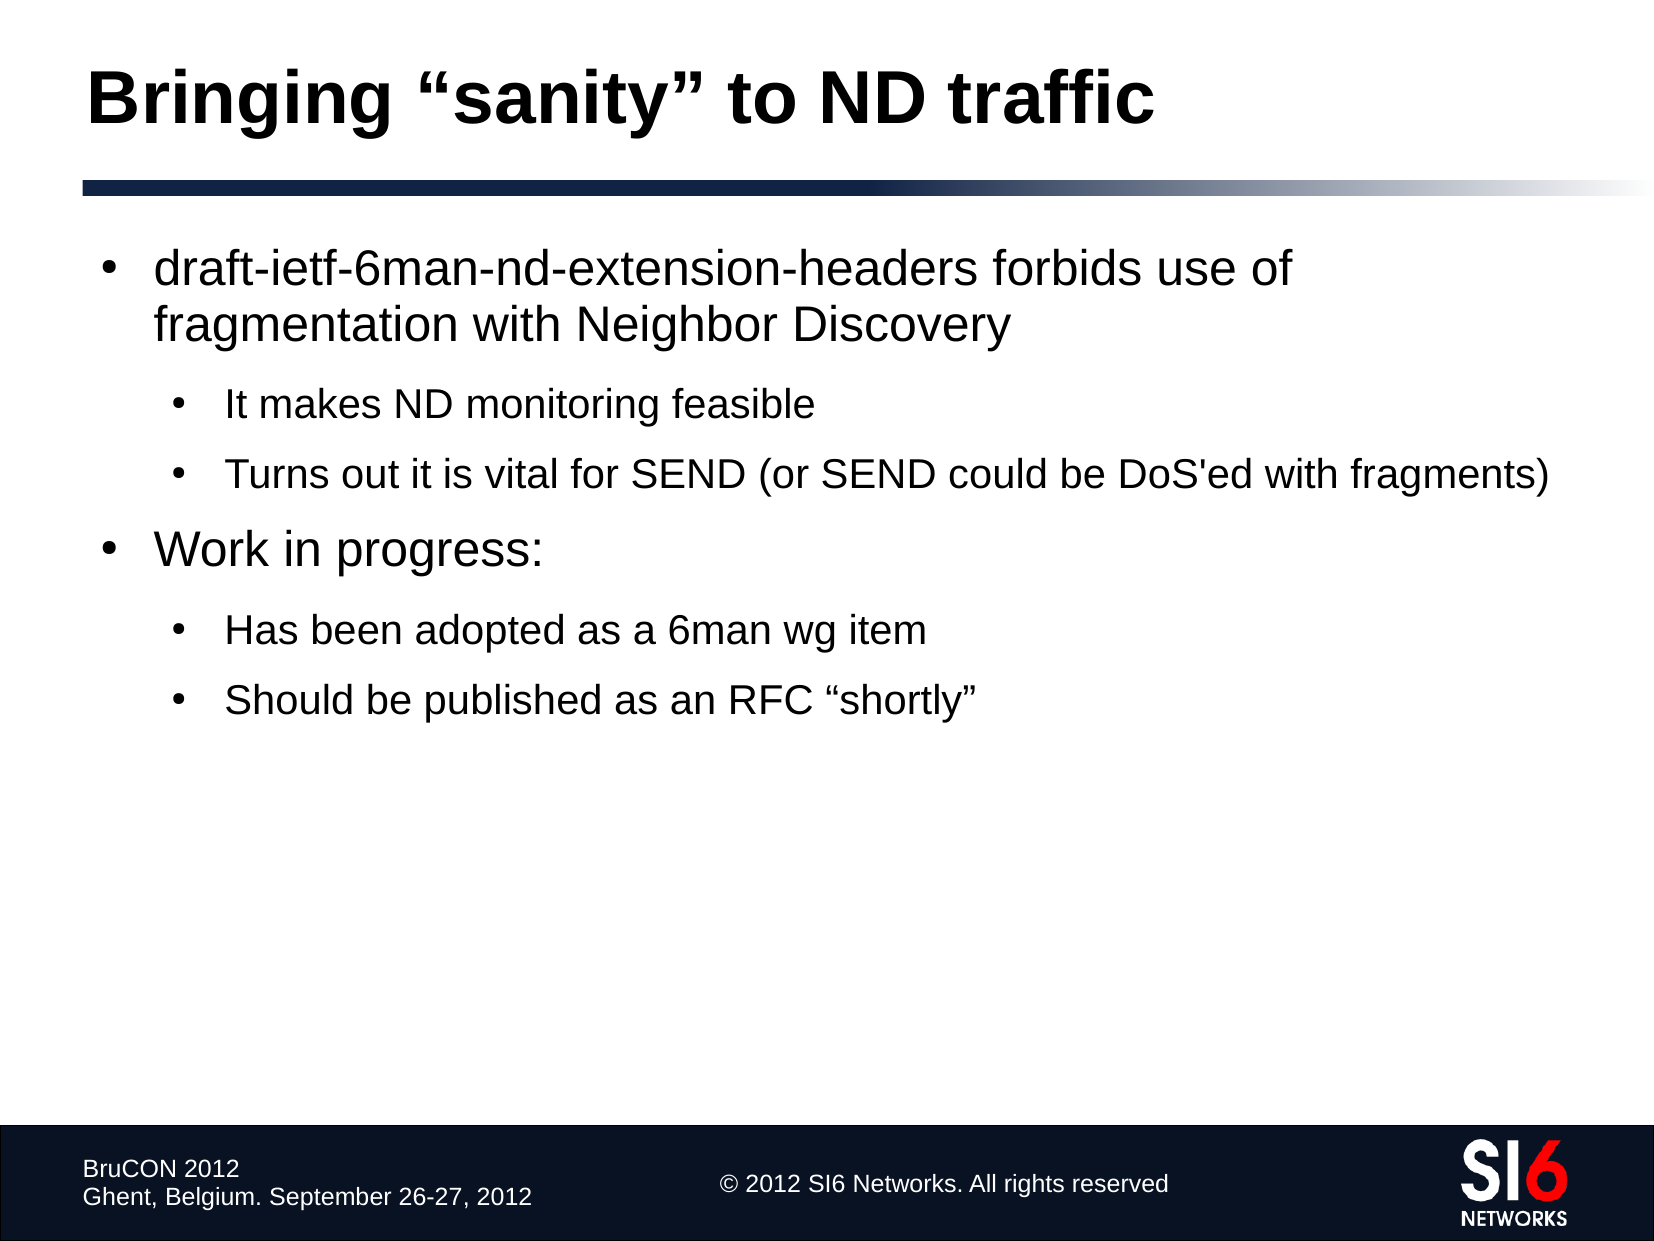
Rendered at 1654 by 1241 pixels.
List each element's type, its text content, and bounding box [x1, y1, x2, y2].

title Bringing “sanity” to ND traffic [86, 30, 1576, 166]
picture [1461, 1139, 1567, 1226]
list draft-ietf-6man-nd-extension-headers forbids use of fragmentation with Neighbor Discovery It makes ND monitoring feasible Turns out it is vital for SEND (or SEND could be DoS'ed with fragments) Work in progress: Has been adopted as a 6man wg item Should be published as an RFC “shortly” [82, 240, 1571, 1059]
